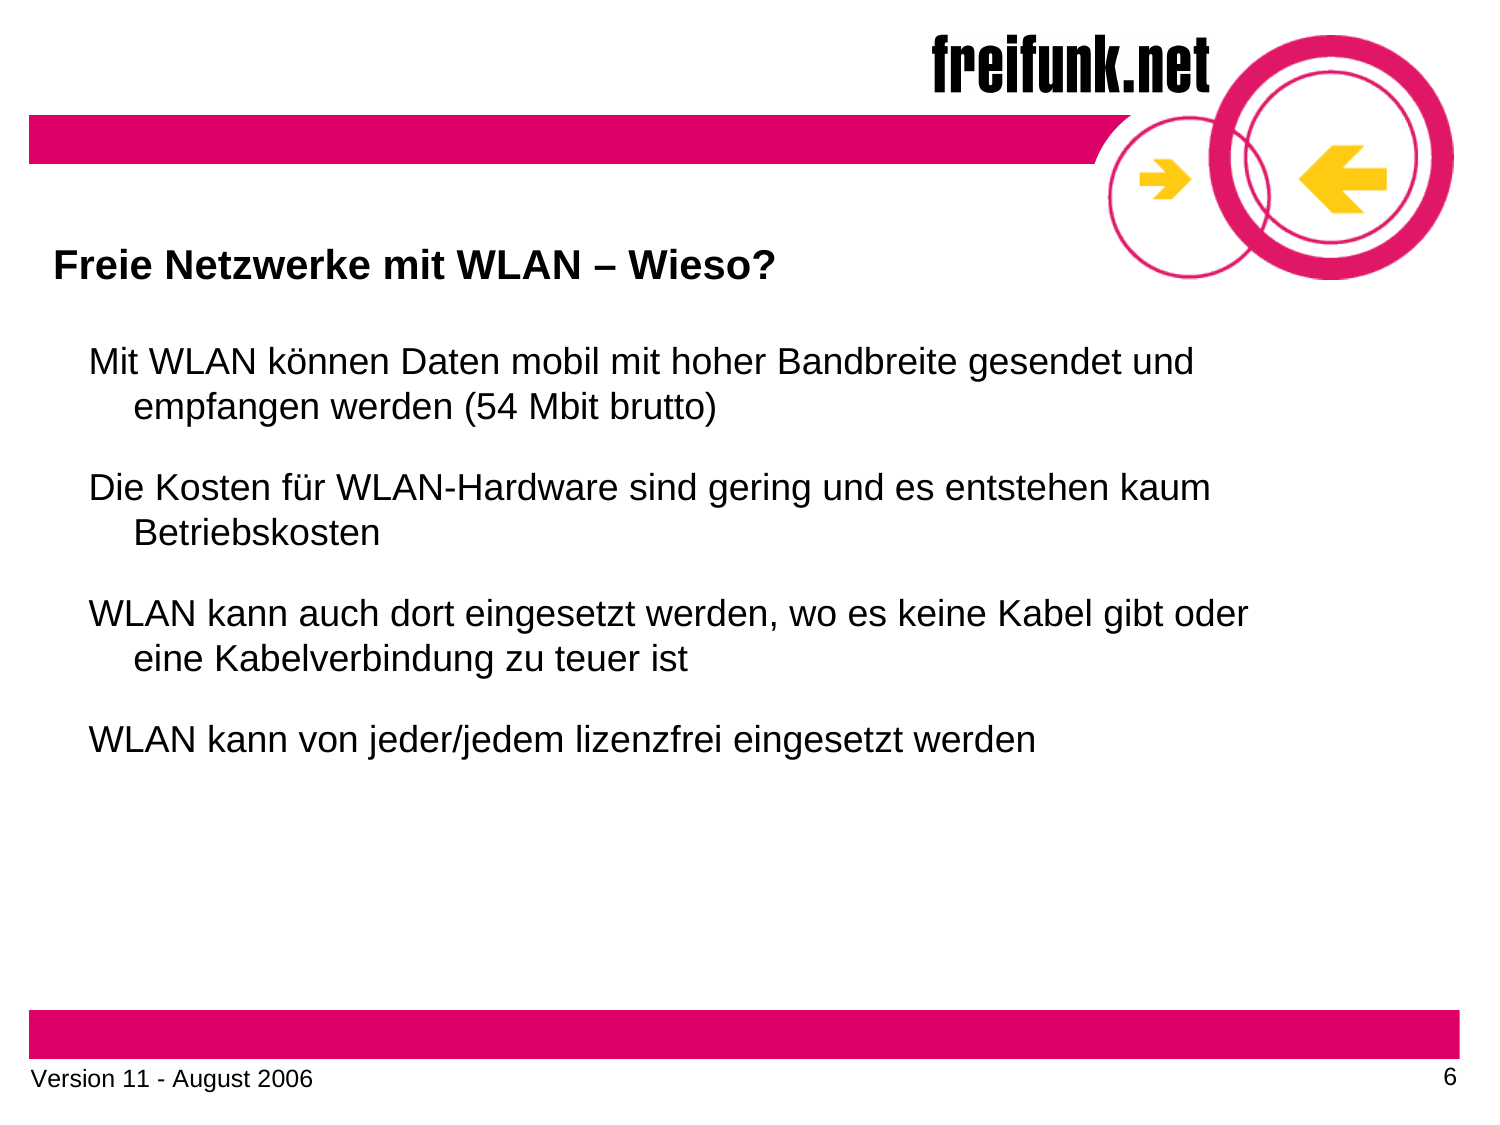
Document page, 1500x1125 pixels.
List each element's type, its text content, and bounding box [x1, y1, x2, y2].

text_box Freie Netzwerke mit WLAN – Wieso? [53, 238, 1046, 313]
picture [932, 34, 1454, 280]
text_box Mit WLAN können Daten mobil mit hoher Bandbreite gesendet und empfangen werden (54 Mbit brutto) Die Kosten für WLAN-Hardware sind gering und es entstehen kaum Betriebskosten WLAN kann auch dort eingesetzt werden, wo es keine Kabel gibt oder eine Kabelverbindung zu teuer ist WLAN kann von jeder/jedem lizenzfrei eingesetzt werden [59, 337, 1288, 976]
